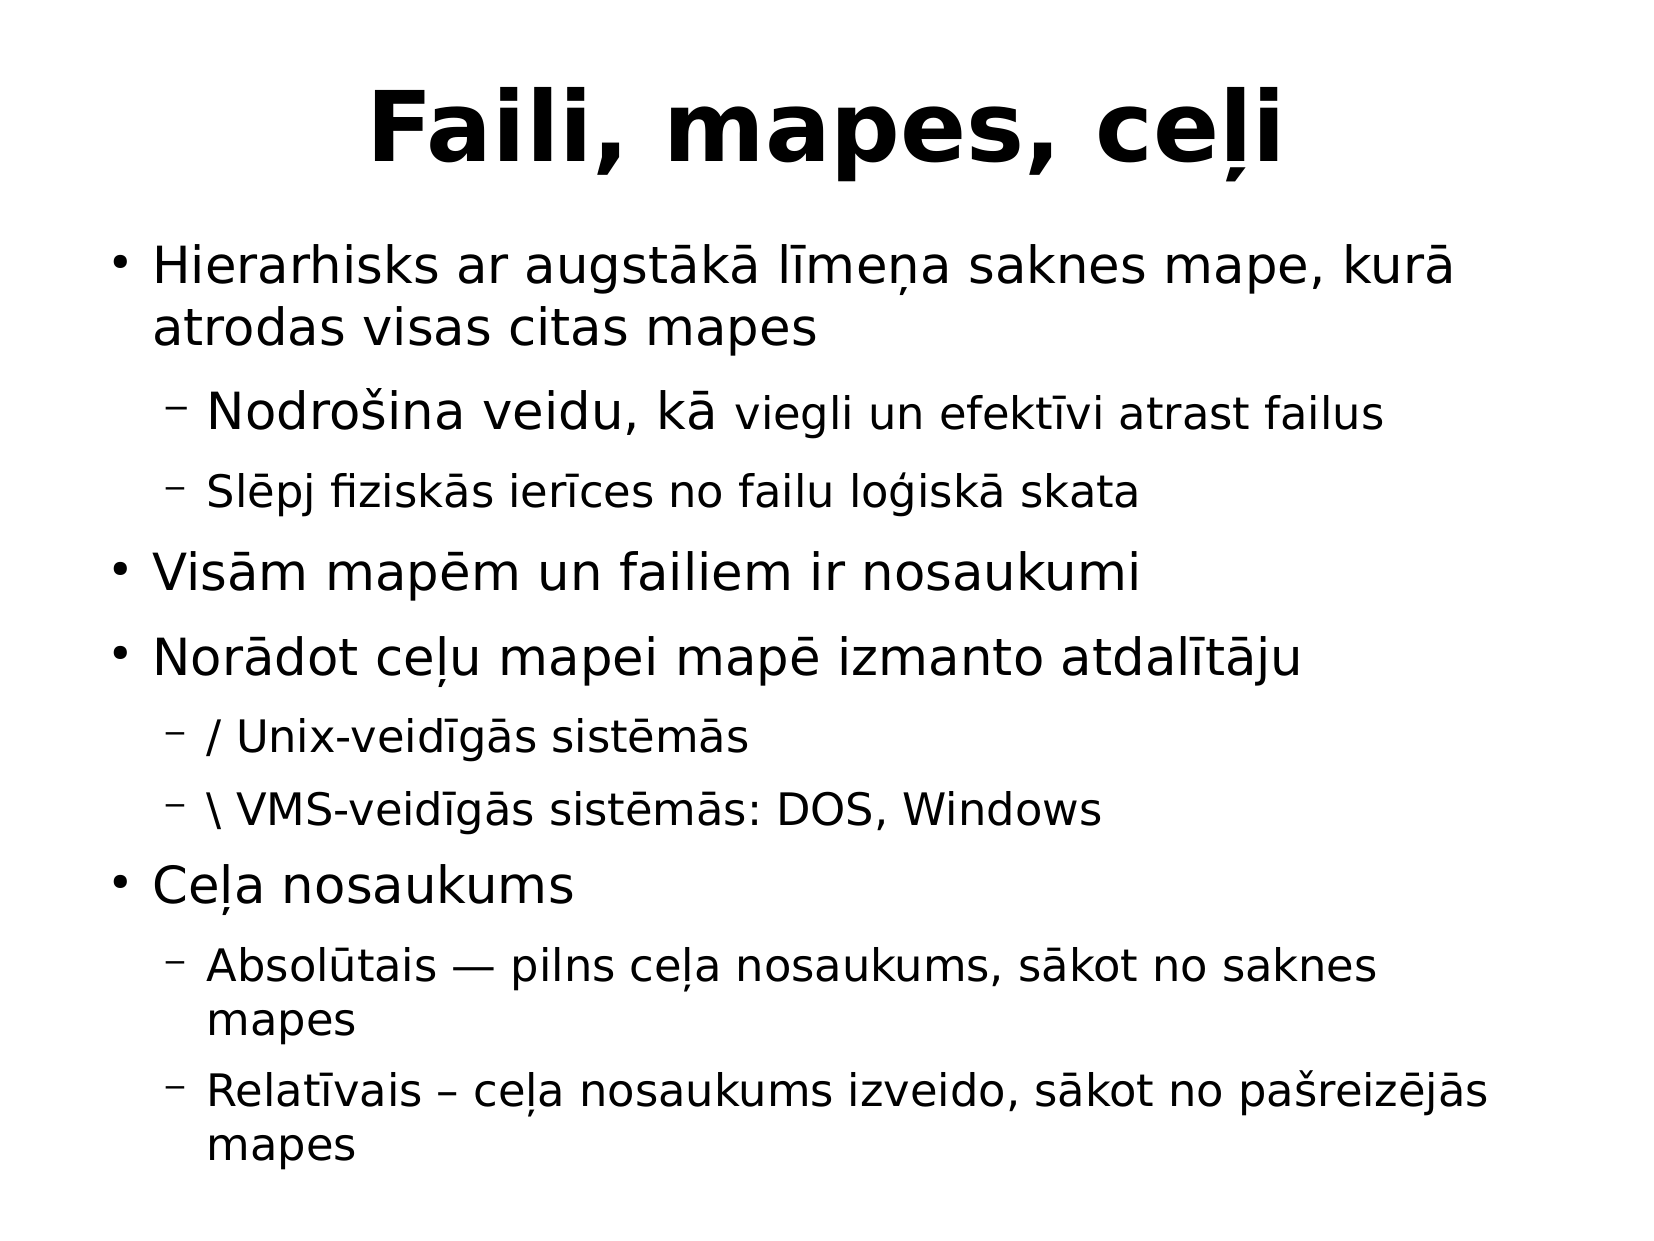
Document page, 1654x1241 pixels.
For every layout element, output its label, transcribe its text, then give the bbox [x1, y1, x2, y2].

list Hierarhisks ar augstākā līmeņa saknes mape, kurā atrodas visas citas mapes Nodrošina veidu, kā viegli un efektīvi atrast failus Slēpj fiziskās ierīces no failu loģiskā skata Visām mapēm un failiem ir nosaukumi Norādot ceļu mapei mapē izmanto atdalītāju / Unix-veidīgās sistēmās \ VMS-veidīgās sistēmās: DOS, Windows Ceļa nosaukums Absolūtais — pilns ceļa nosaukums, sākot no saknes mapes Relatīvais – ceļa nosaukums izveido, sākot no pašreizējās mapes [82, 225, 1538, 1186]
title Faili, mapes, ceļi [82, 49, 1571, 196]
